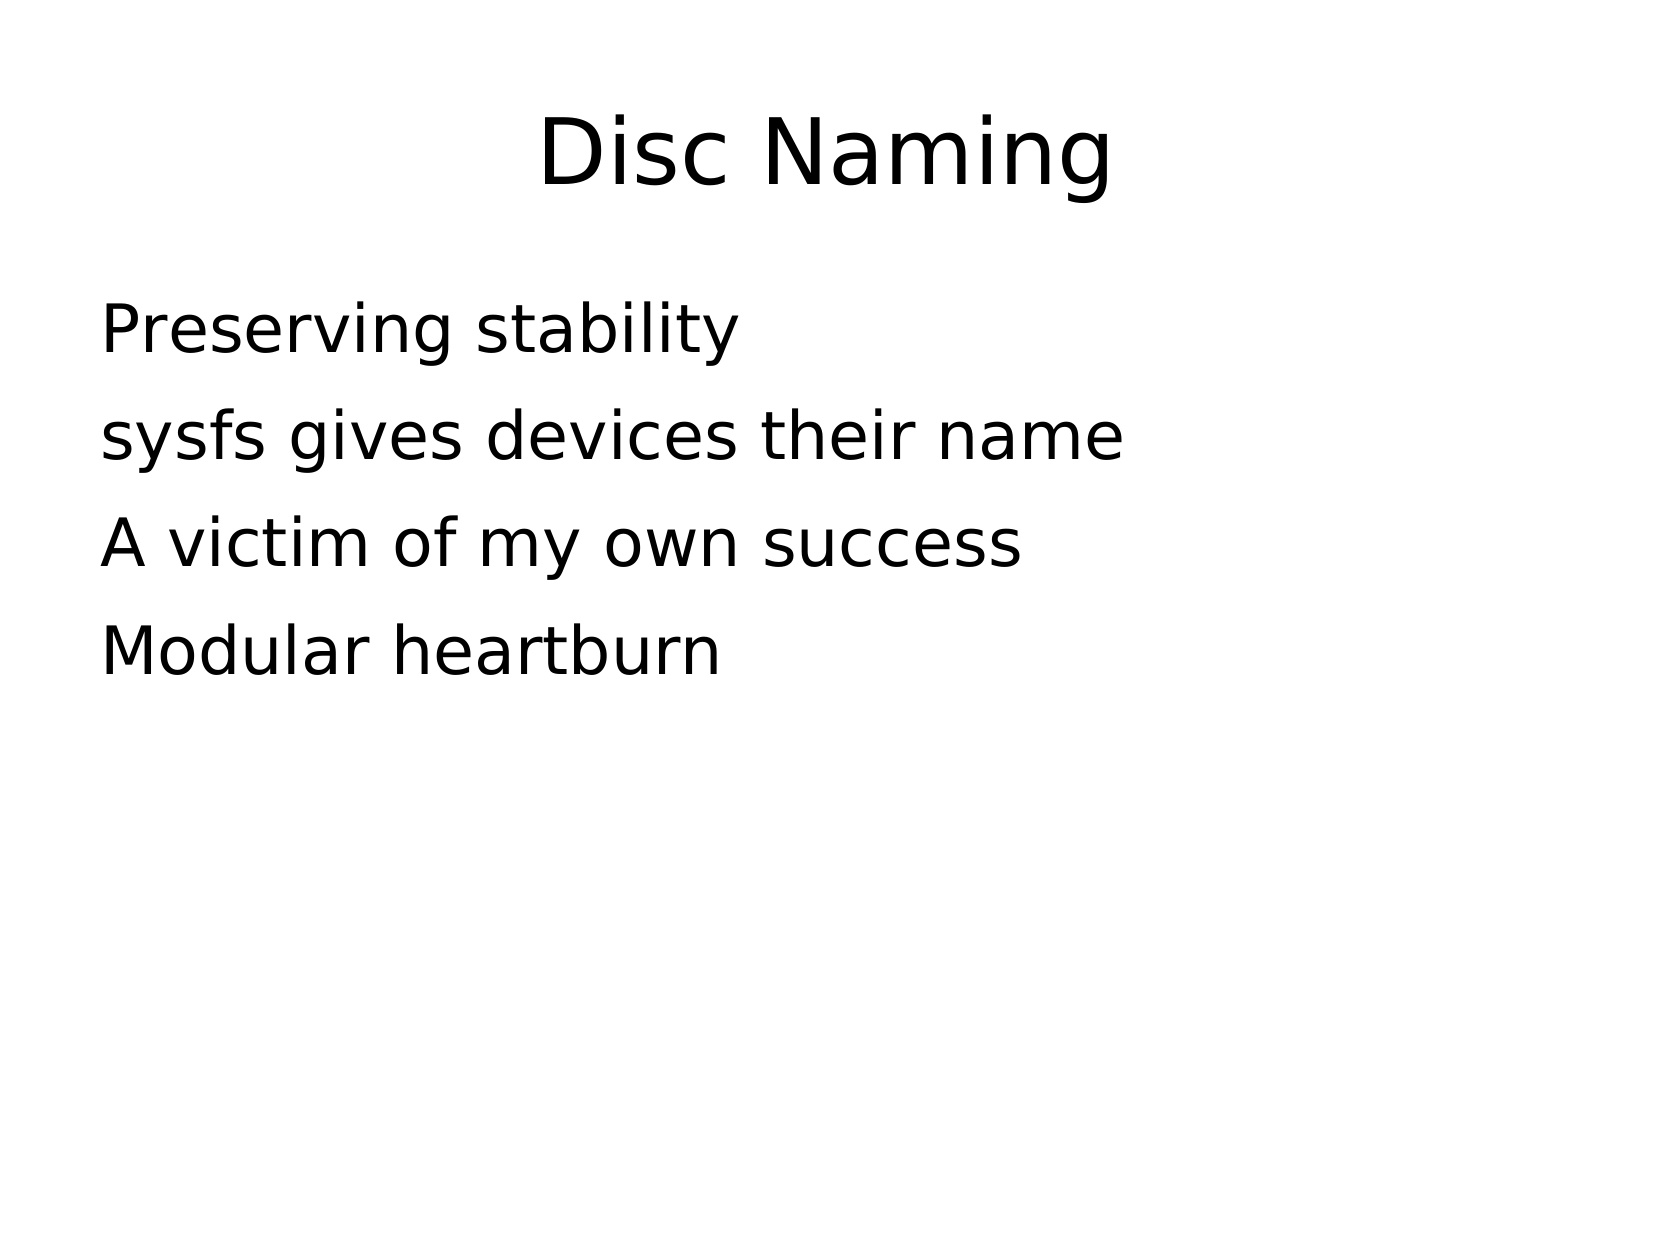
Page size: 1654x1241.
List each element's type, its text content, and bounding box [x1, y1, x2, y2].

list Preserving stability sysfs gives devices their name A victim of my own success Modular heartburn [82, 290, 1571, 1094]
title Disc Naming [82, 49, 1571, 257]
